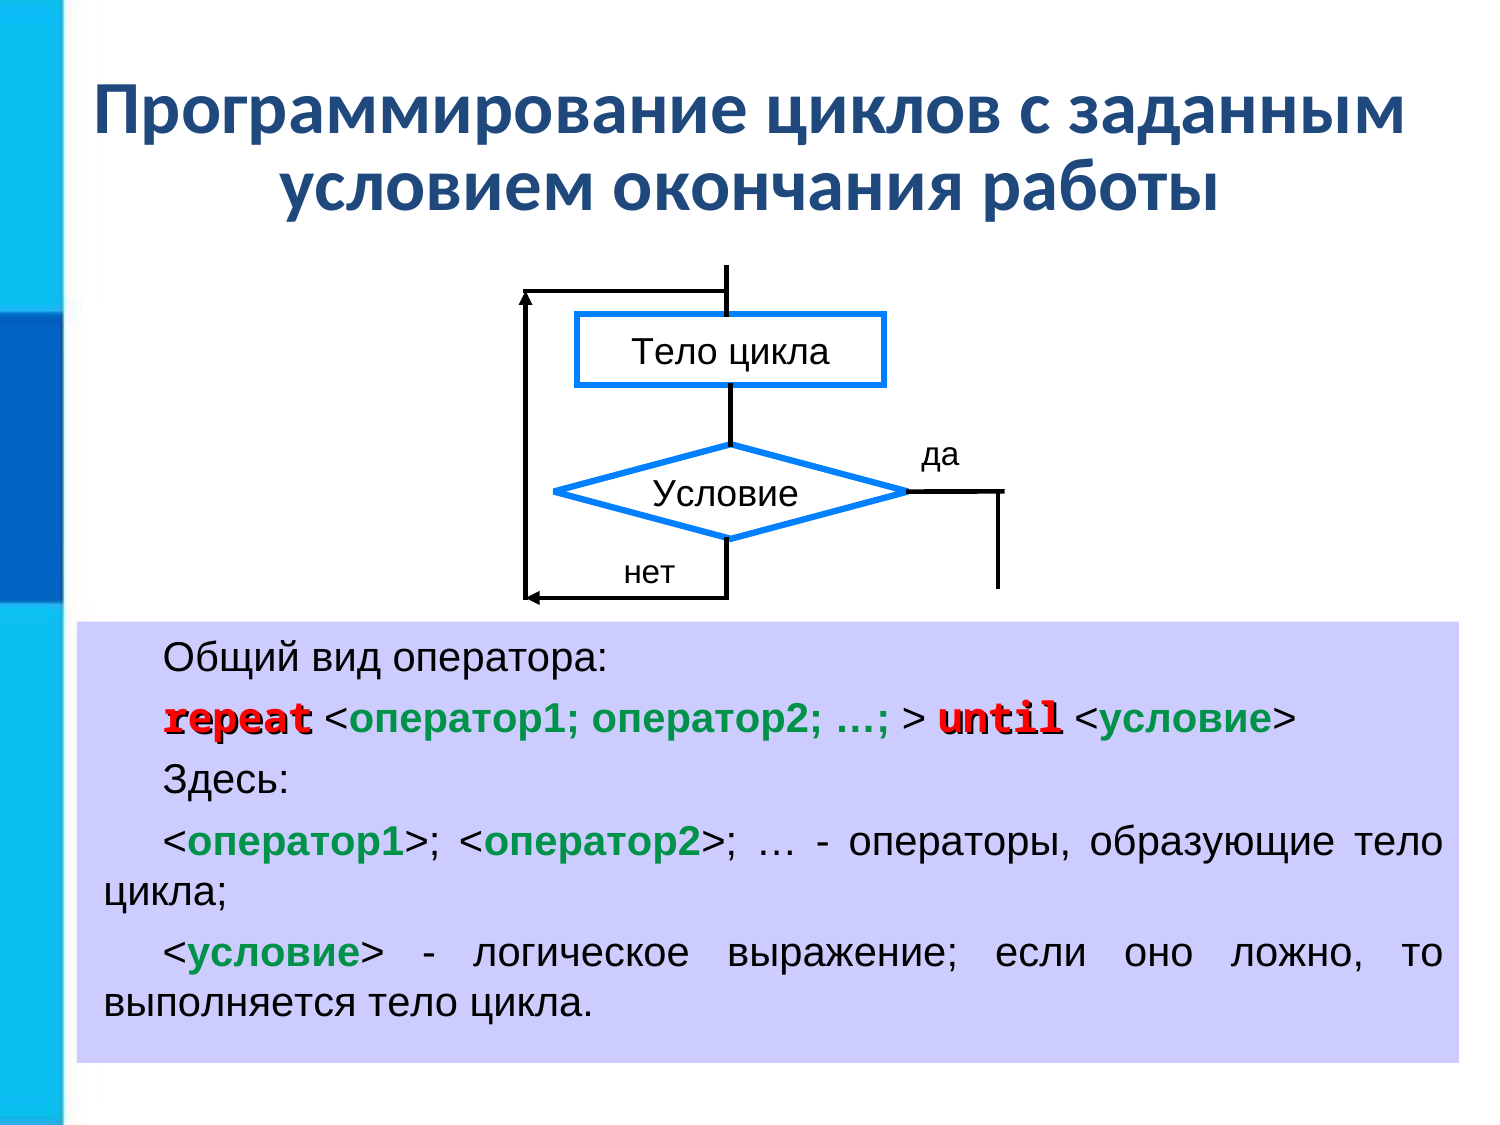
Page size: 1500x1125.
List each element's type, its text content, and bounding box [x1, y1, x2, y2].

text_box Общий вид оператора: repeat <оператор1; оператор2; …; > until <условие> Здесь: <оператор1>; <оператор2>; … - операторы, образующие тело цикла; <условие> - логическое выражение; если оно ложно, то выполняется тело цикла. [88, 621, 1459, 1034]
text_box Программирование циклов с заданным условием окончания работы [76, 30, 1425, 268]
picture [0, 0, 1500, 1125]
text_box Тело цикла [577, 314, 885, 386]
text_box да [891, 432, 975, 480]
text_box нет [608, 550, 691, 599]
text_box Условие [553, 444, 905, 539]
text_box [76, 621, 1459, 1063]
